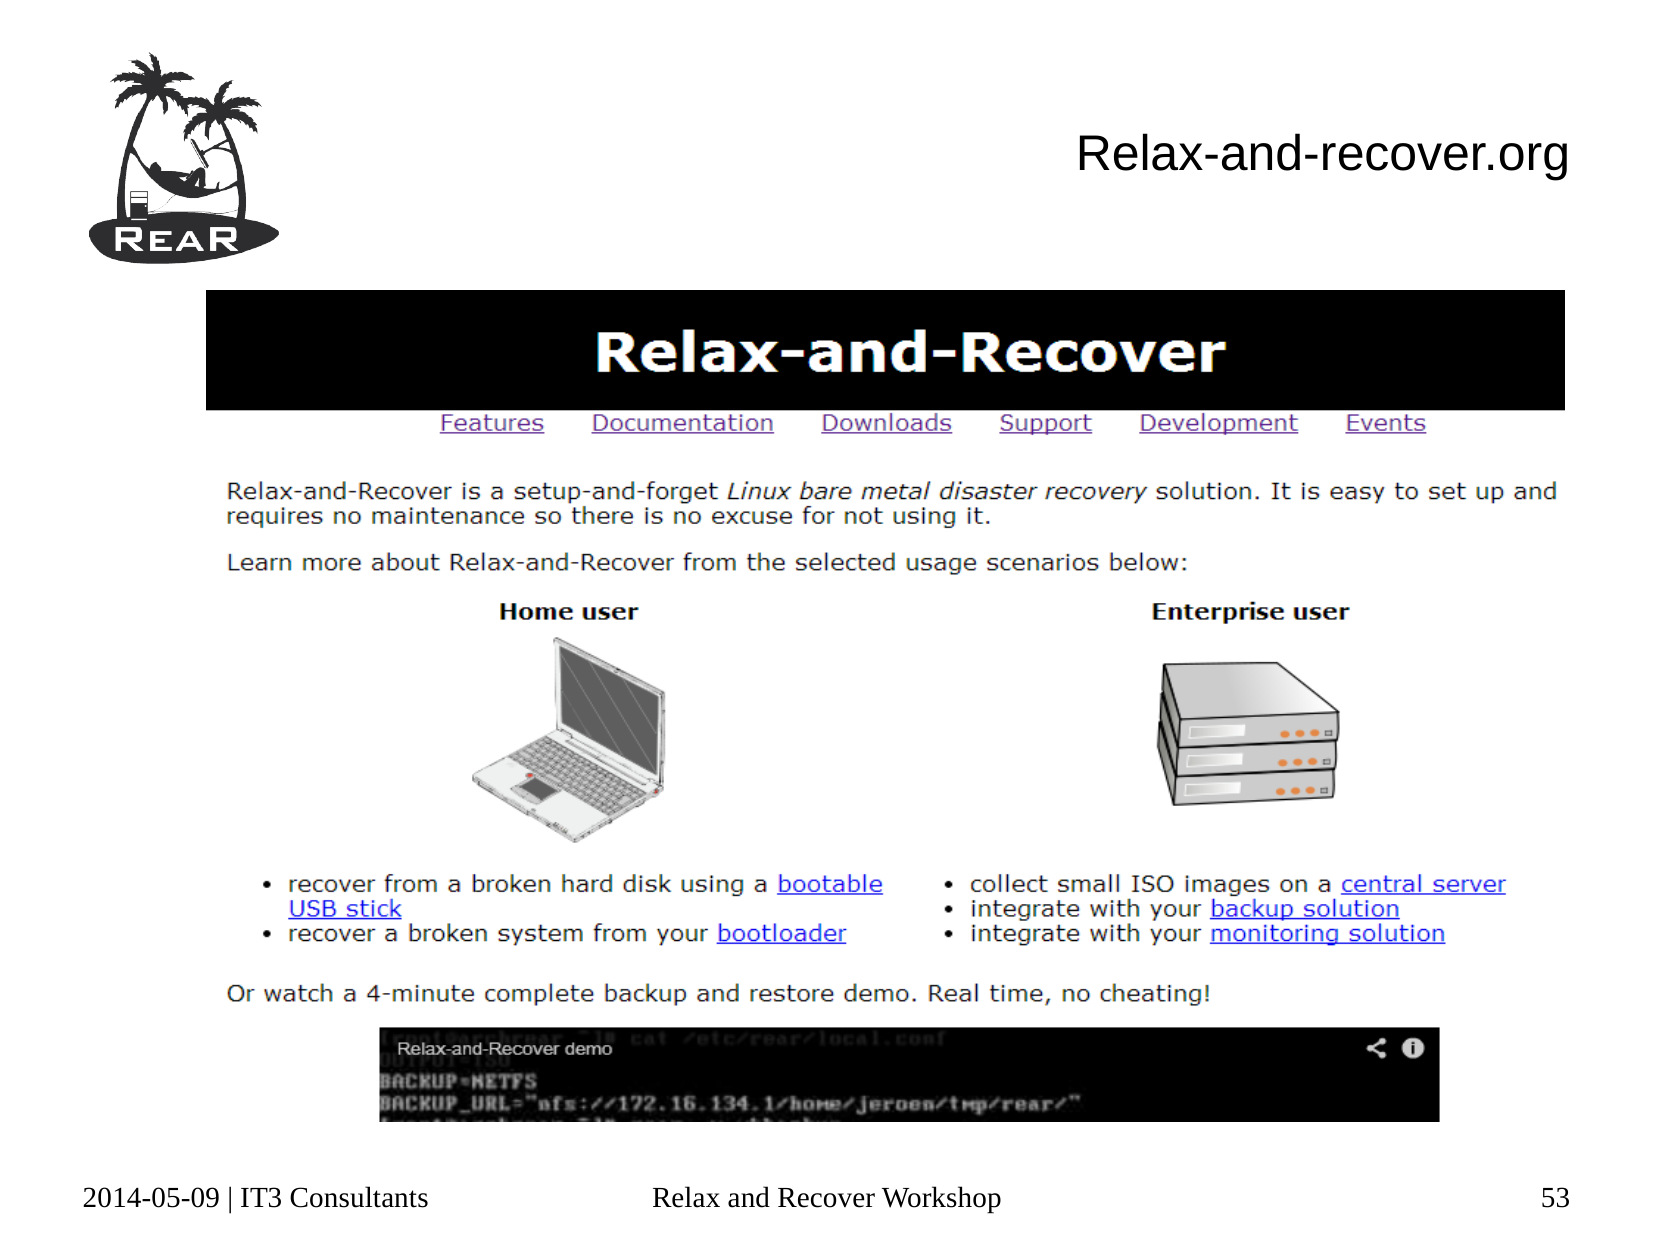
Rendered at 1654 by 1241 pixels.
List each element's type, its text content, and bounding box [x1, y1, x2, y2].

title Relax-and-recover.org [295, 49, 1571, 257]
picture [206, 290, 1565, 1123]
picture [88, 52, 279, 266]
